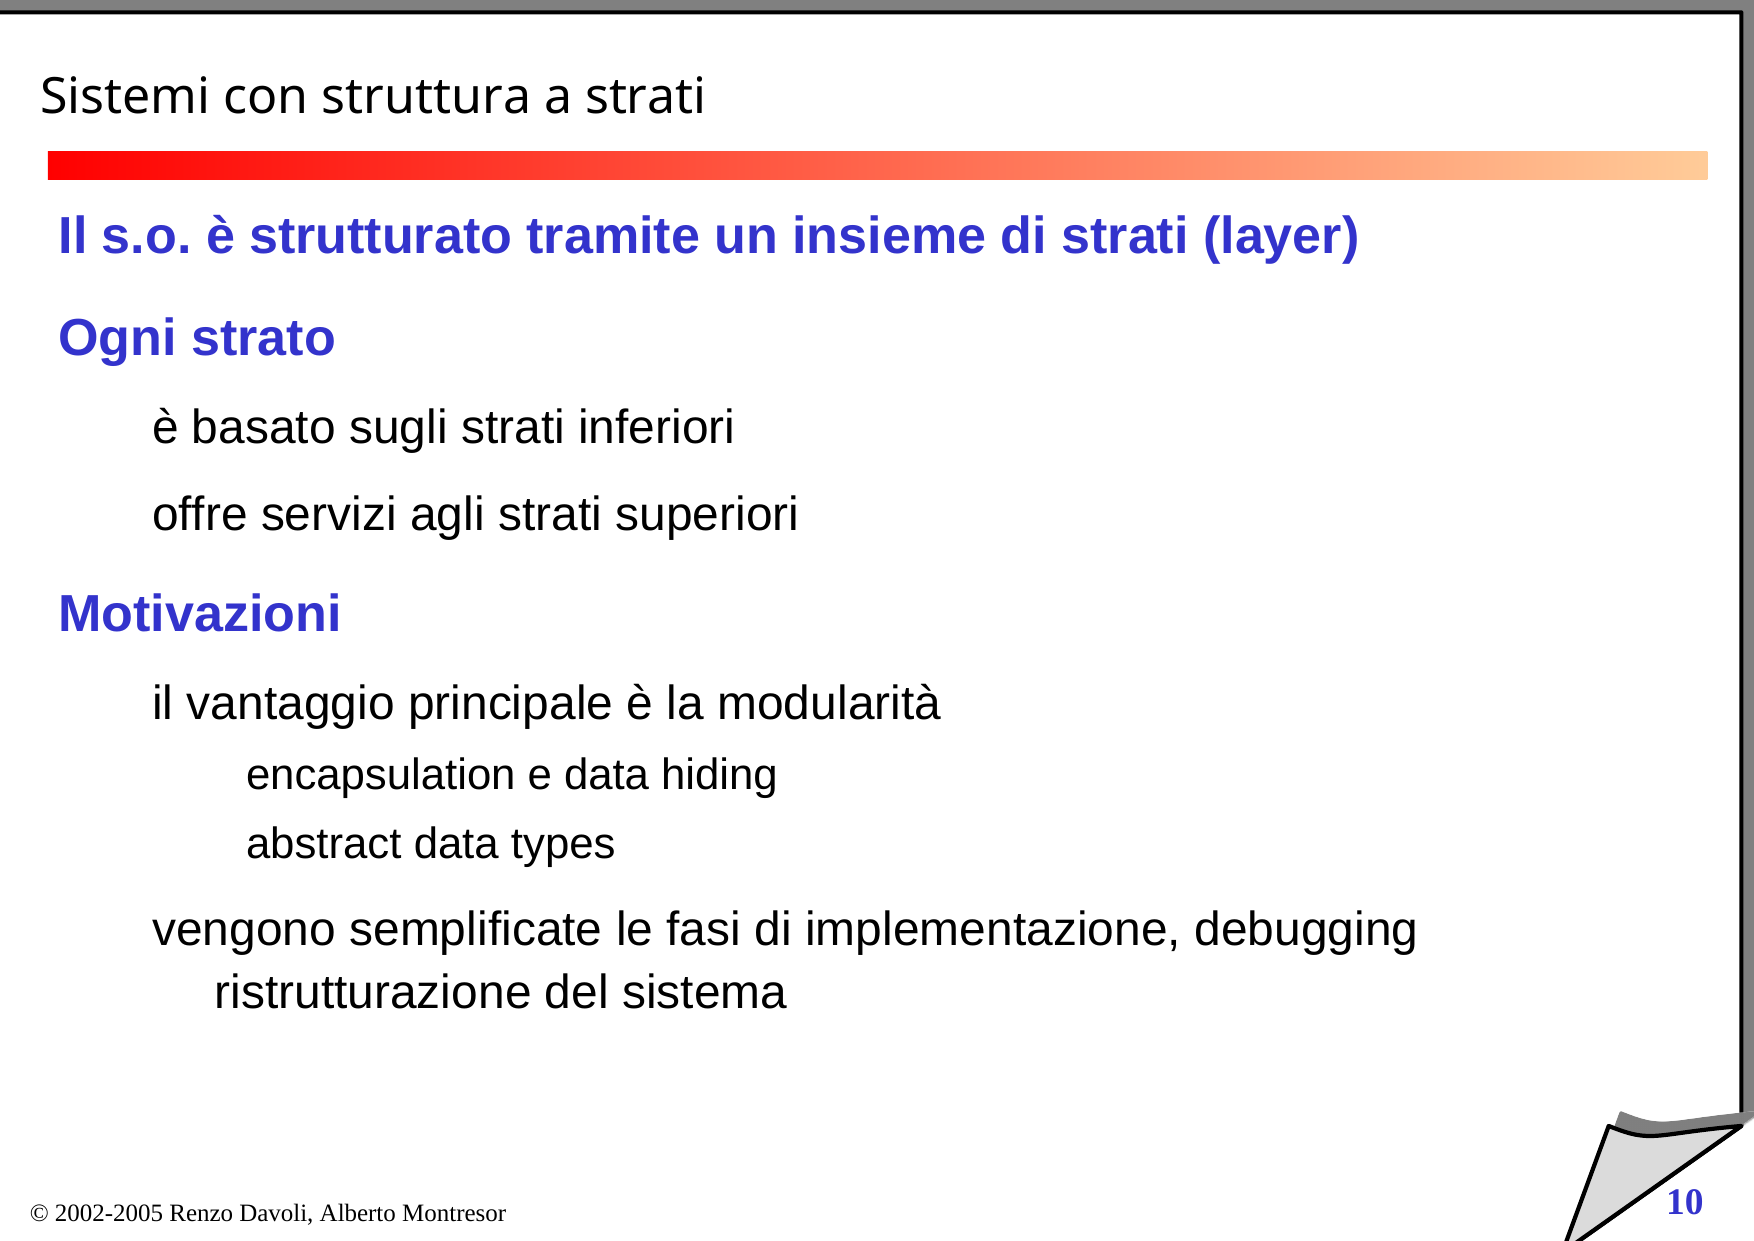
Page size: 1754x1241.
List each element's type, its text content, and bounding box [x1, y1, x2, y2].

title Sistemi con struttura a strati [40, 49, 1714, 144]
list Il s.o. è strutturato tramite un insieme di strati (layer) Ogni strato è basato sugli strati inferiori offre servizi agli strati superiori Motivazioni il vantaggio principale è la modularità encapsulation e data hiding abstract data types vengono semplificate le fasi di implementazione, debugging ristrutturazione del sistema [58, 206, 1696, 1104]
